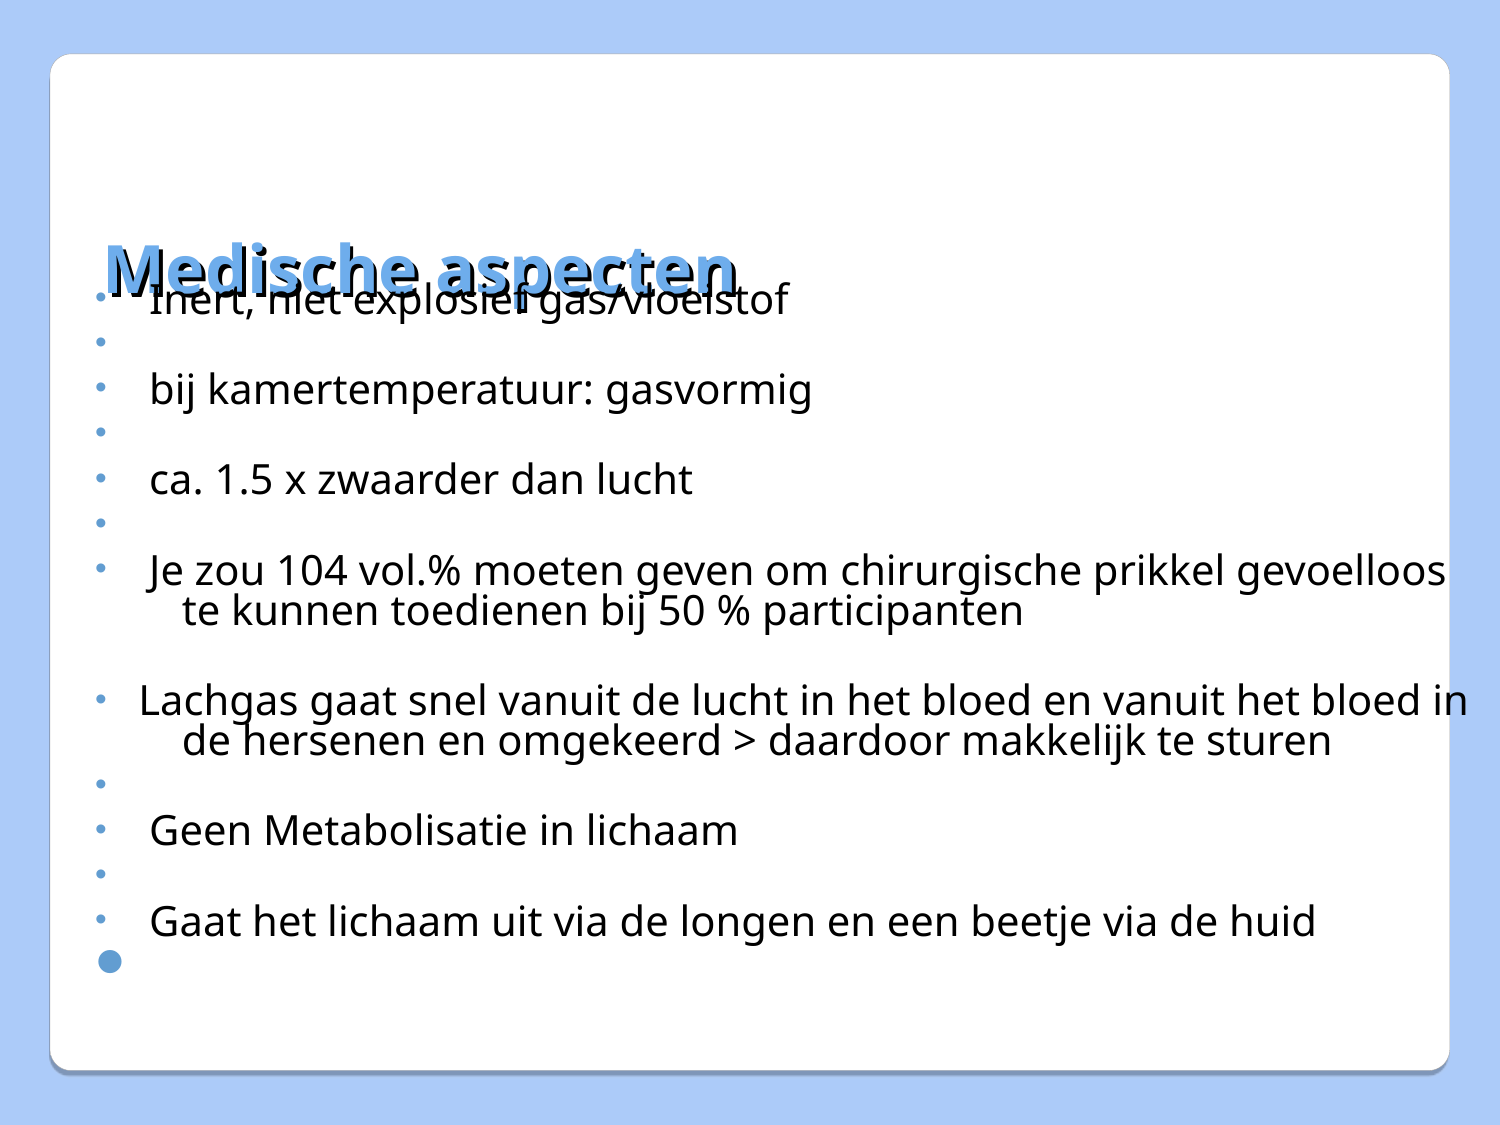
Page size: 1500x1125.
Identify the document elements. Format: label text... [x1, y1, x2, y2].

title Medische aspecten [87, 219, 1500, 339]
subtitle Inert, niet explosief gas/vloeistof bij kamertemperatuur: gasvormig ca. 1.5 x zwaarder dan lucht Je zou 104 vol.% moeten geven om chirurgische prikkel gevoelloos te kunnen toedienen bij 50 % participanten Lachgas gaat snel vanuit de lucht in het bloed en vanuit het bloed in de hersenen en omgekeerd > daardoor makkelijk te sturen Geen Metabolisatie in lichaam Gaat het lichaam uit via de longen en een beetje via de huid [64, 267, 1495, 1047]
